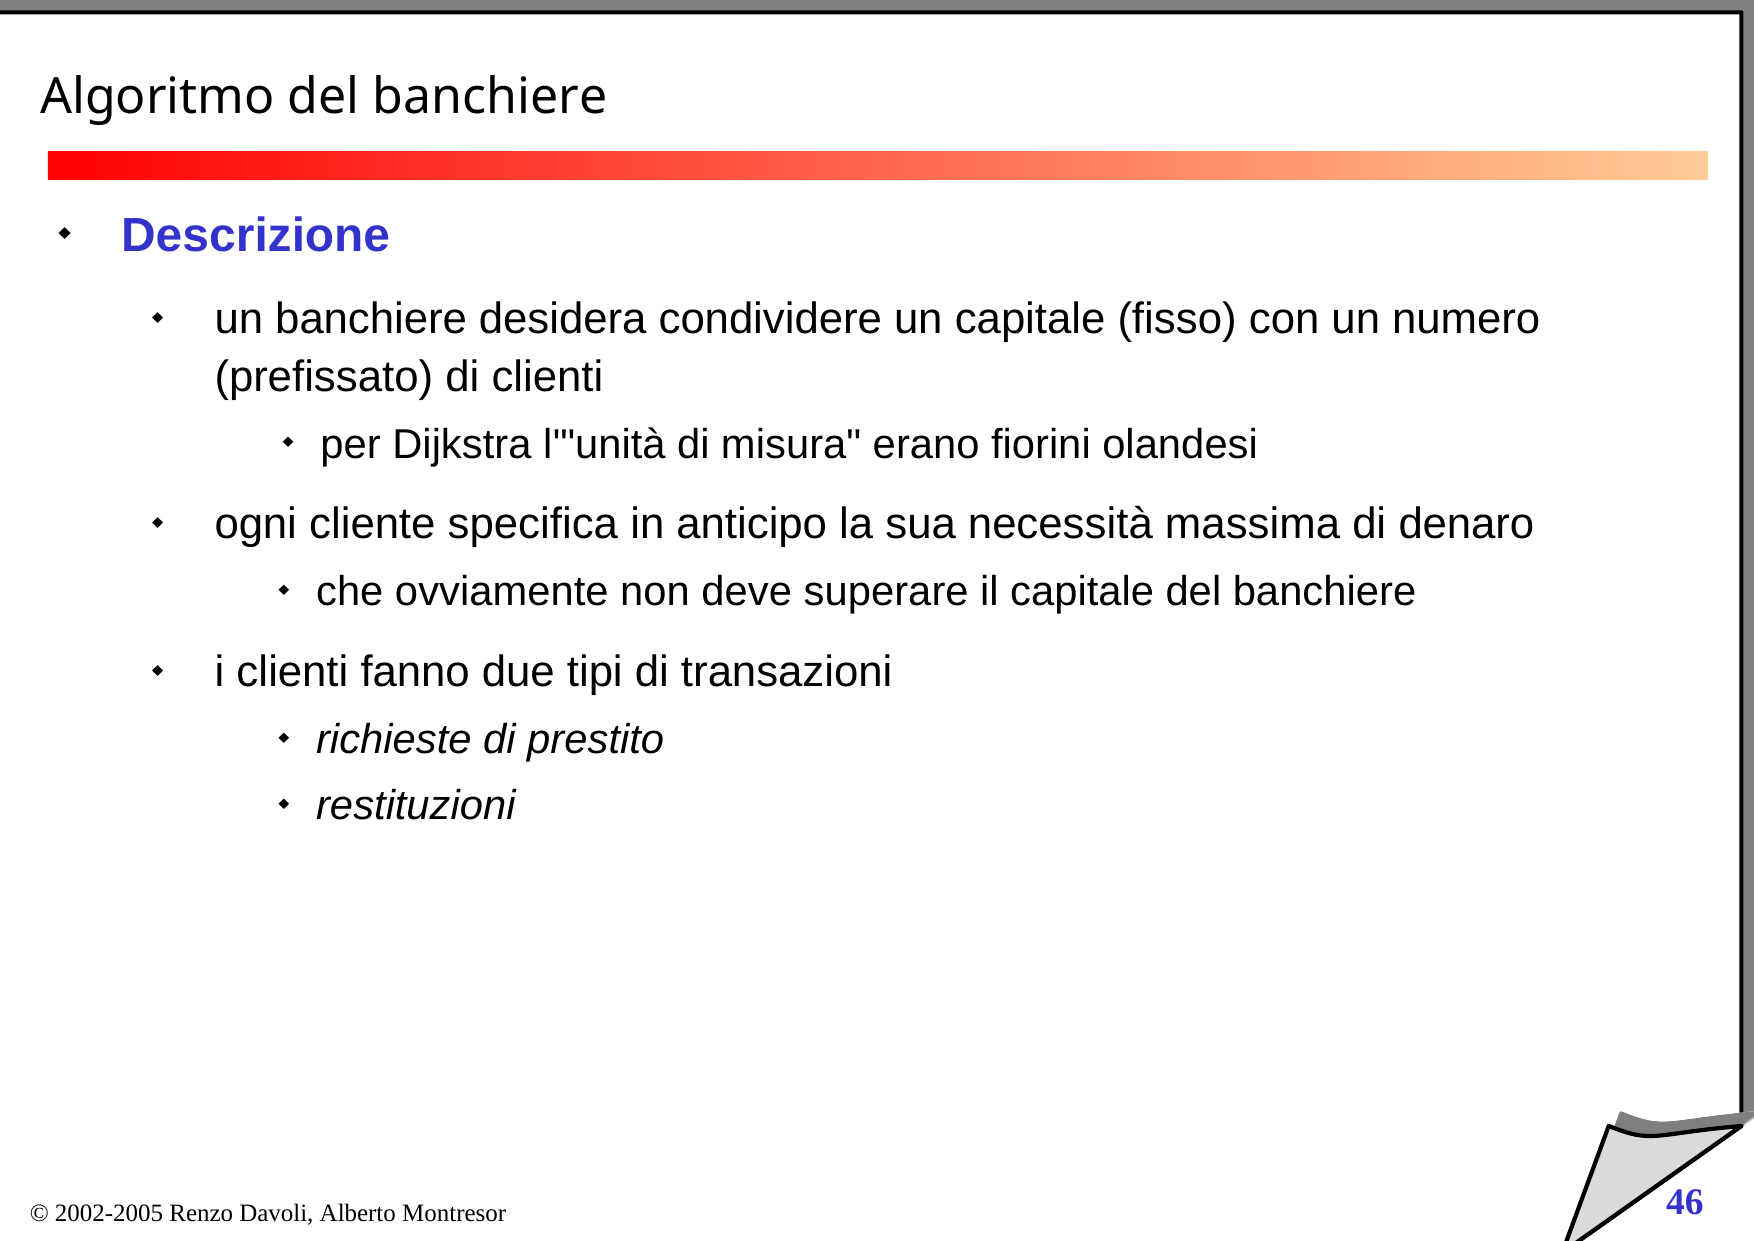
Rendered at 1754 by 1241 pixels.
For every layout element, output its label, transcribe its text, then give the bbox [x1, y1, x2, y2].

list Descrizione un banchiere desidera condividere un capitale (fisso) con un numero (prefissato) di clienti per Dijkstra l'"unità di misura" erano fiorini olandesi ogni cliente specifica in anticipo la sua necessità massima di denaro che ovviamente non deve superare il capitale del banchiere i clienti fanno due tipi di transazioni richieste di prestito restituzioni [58, 206, 1696, 955]
text_box q [750, 152, 754, 179]
title Algoritmo del banchiere [40, 49, 1714, 144]
